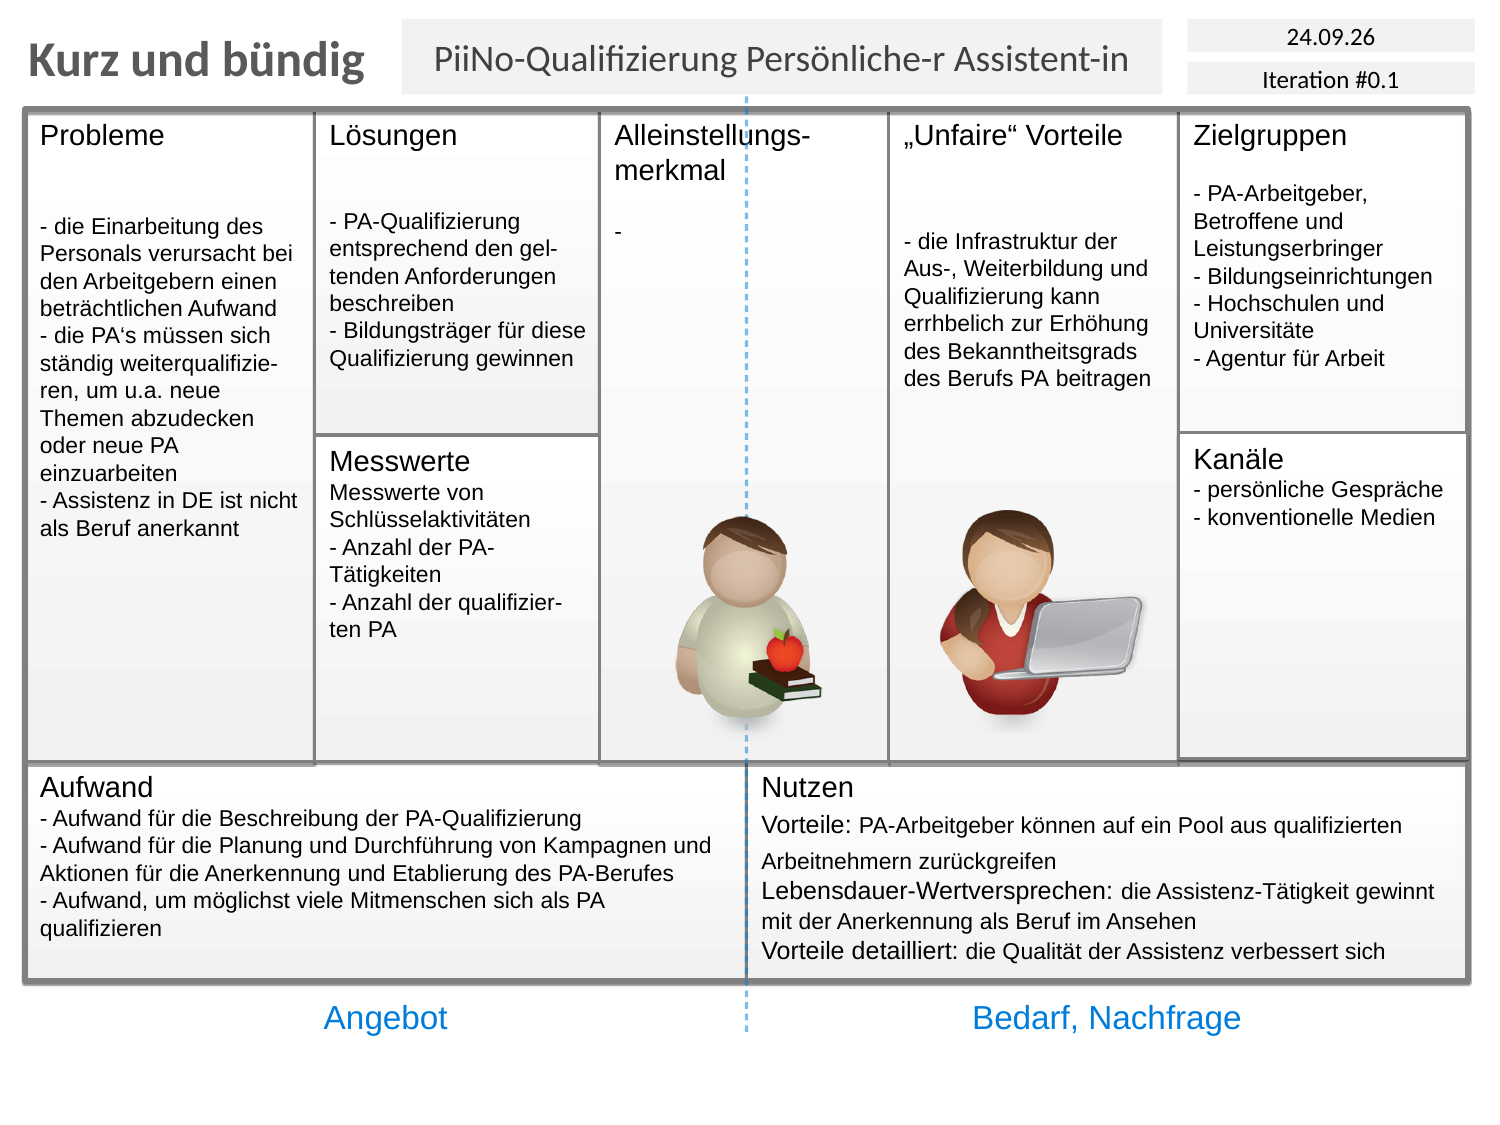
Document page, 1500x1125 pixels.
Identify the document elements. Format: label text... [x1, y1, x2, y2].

text_box Kanäle - persönliche Gespräche - konventionelle Medien [1178, 432, 1468, 759]
text_box Kurz und bündig [13, 18, 380, 94]
text_box Zielgruppen - PA-Arbeitgeber, Betroffene und Leistungserbringer - Bildungseinrichtungen - Hochschulen und Universitäte - Agentur für Arbeit [1178, 117, 1465, 432]
text_box Alleinstellungs-merkmal - [599, 117, 888, 762]
text_box Messwerte Messwerte von Schlüsselaktivitäten - Anzahl der PA-Tätigkeiten - Anzahl der qualifizier-ten PA [314, 435, 600, 762]
text_box Nutzen Vorteile: PA-Arbeitgeber können auf ein Pool aus qualifizierten Arbeitnehmern zurückgreifen Lebensdauer-Wertversprechen: die Assistenz-Tätigkeit gewinnt mit der Anerkennung als Beruf im Ansehen Vorteile detailliert: die Qualität der Assistenz verbessert sich [746, 762, 1465, 978]
text_box Angebot [308, 988, 463, 1044]
text_box Lösungen - PA-Qualifizierung entsprechend den gel-tenden Anforderungen beschreiben - Bildungsträger für diese Qualifizierung gewinnen [314, 117, 599, 435]
text_box „Unfaire“ Vorteile - die Infrastruktur der Aus-, Weiterbildung und Qualifizierung kann errhbelich zur Erhöhung des Bekanntheitsgrads des Berufs PA beitragen [888, 117, 1178, 762]
text_box Probleme - die Einarbeitung des Personals verursacht bei den Arbeitgebern einen beträchtlichen Aufwand - die PA‘s müssen sich ständig weiterqualifizie-ren, um u.a. neue Themen abzudecken oder neue PA einzuarbeiten - Assistenz in DE ist nicht als Beruf anerkannt [29, 117, 314, 762]
text_box Bedarf, Nachfrage [957, 988, 1257, 1044]
text_box Aufwand - Aufwand für die Beschreibung der PA-Qualifizierung - Aufwand für die Planung und Durchführung von Kampagnen und Aktionen für die Anerkennung und Etablierung des PA-Berufes - Aufwand, um möglichst viele Mitmenschen sich als PA qualifizieren [29, 762, 746, 978]
picture [921, 496, 1157, 733]
text_box Iteration #0.1 [1187, 61, 1475, 95]
text_box 26.05.19 [1187, 18, 1475, 52]
picture [661, 496, 839, 741]
text_box PiiNo-Qualifizierung Persönliche-r Assistent-in [401, 18, 1163, 95]
